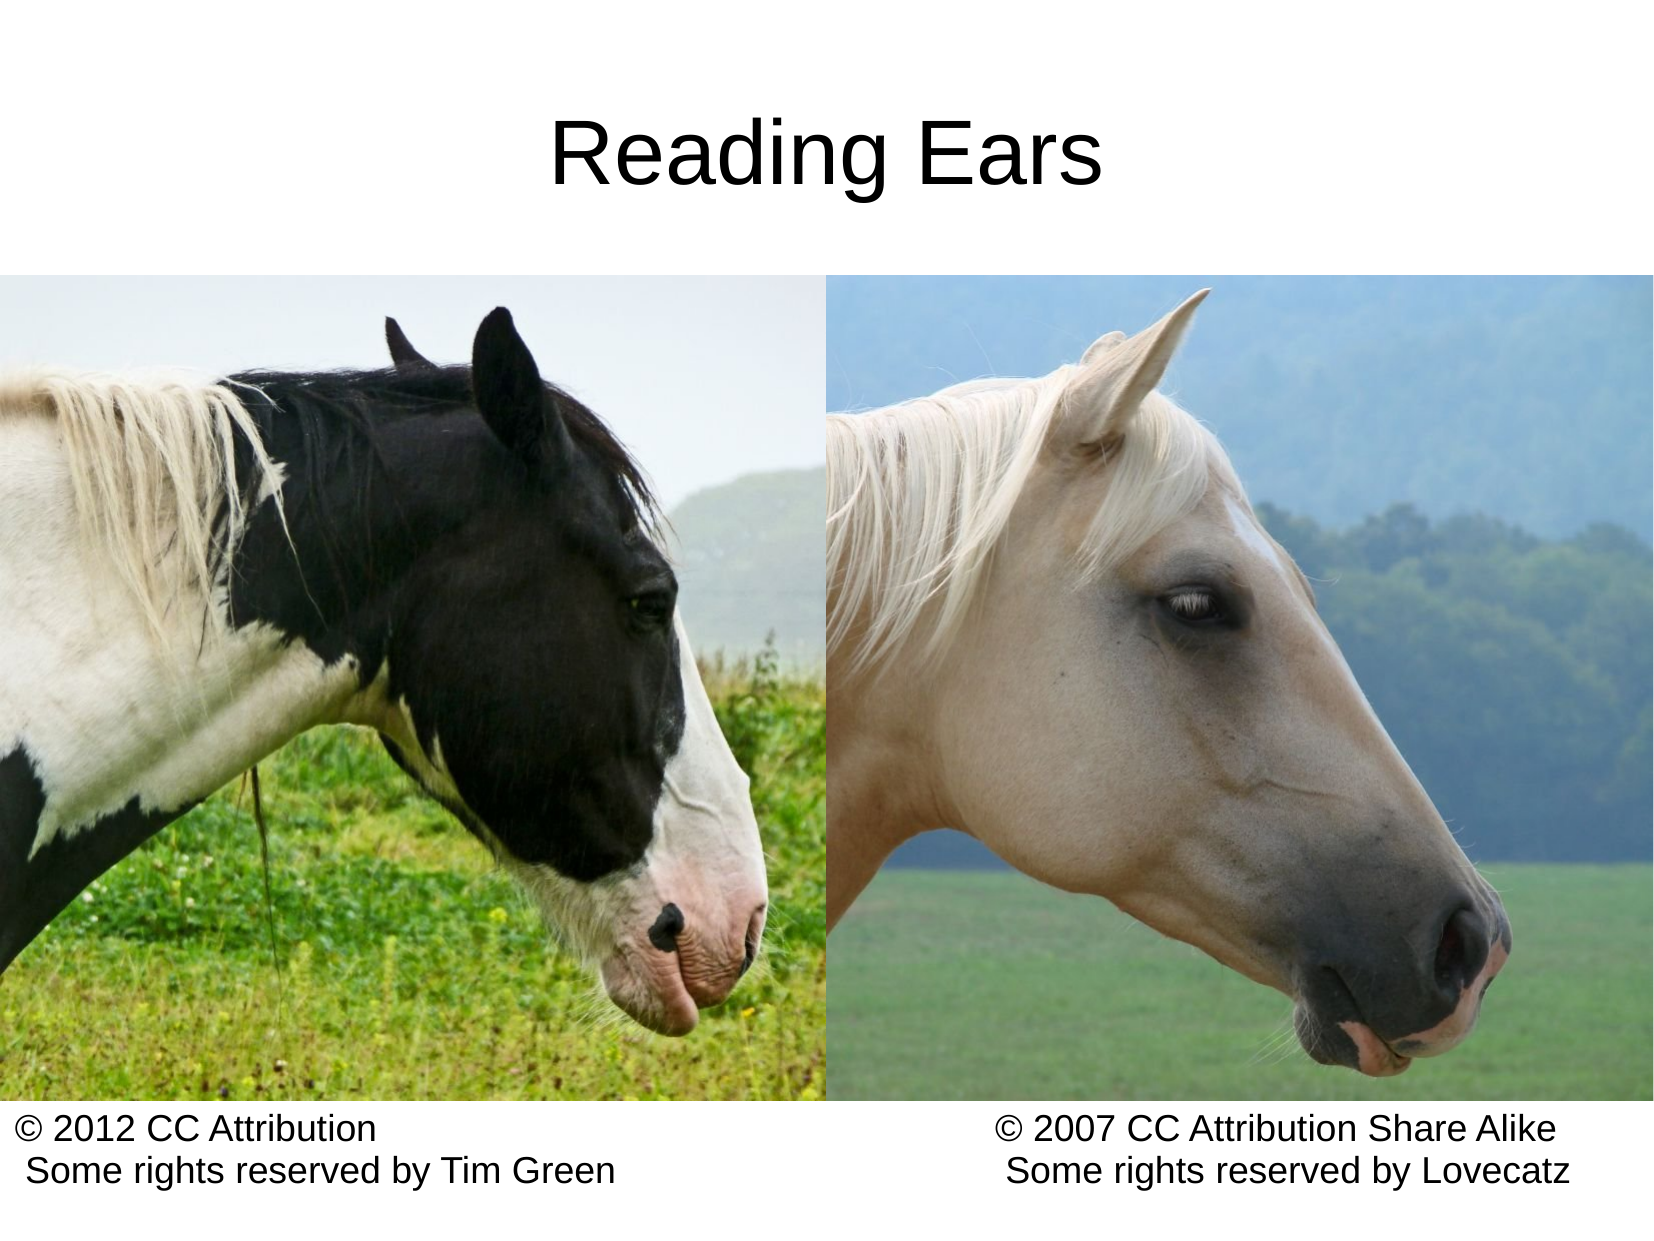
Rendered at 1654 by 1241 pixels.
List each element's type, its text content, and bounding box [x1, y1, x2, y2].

picture [0, 275, 1654, 1101]
text_box © 2007 CC Attribution Share Alike Some rights reserved by Lovecatz [980, 1100, 1654, 1199]
text_box © 2012 CC Attribution Some rights reserved by Tim Green [0, 1100, 674, 1199]
title Reading Ears [82, 49, 1571, 257]
